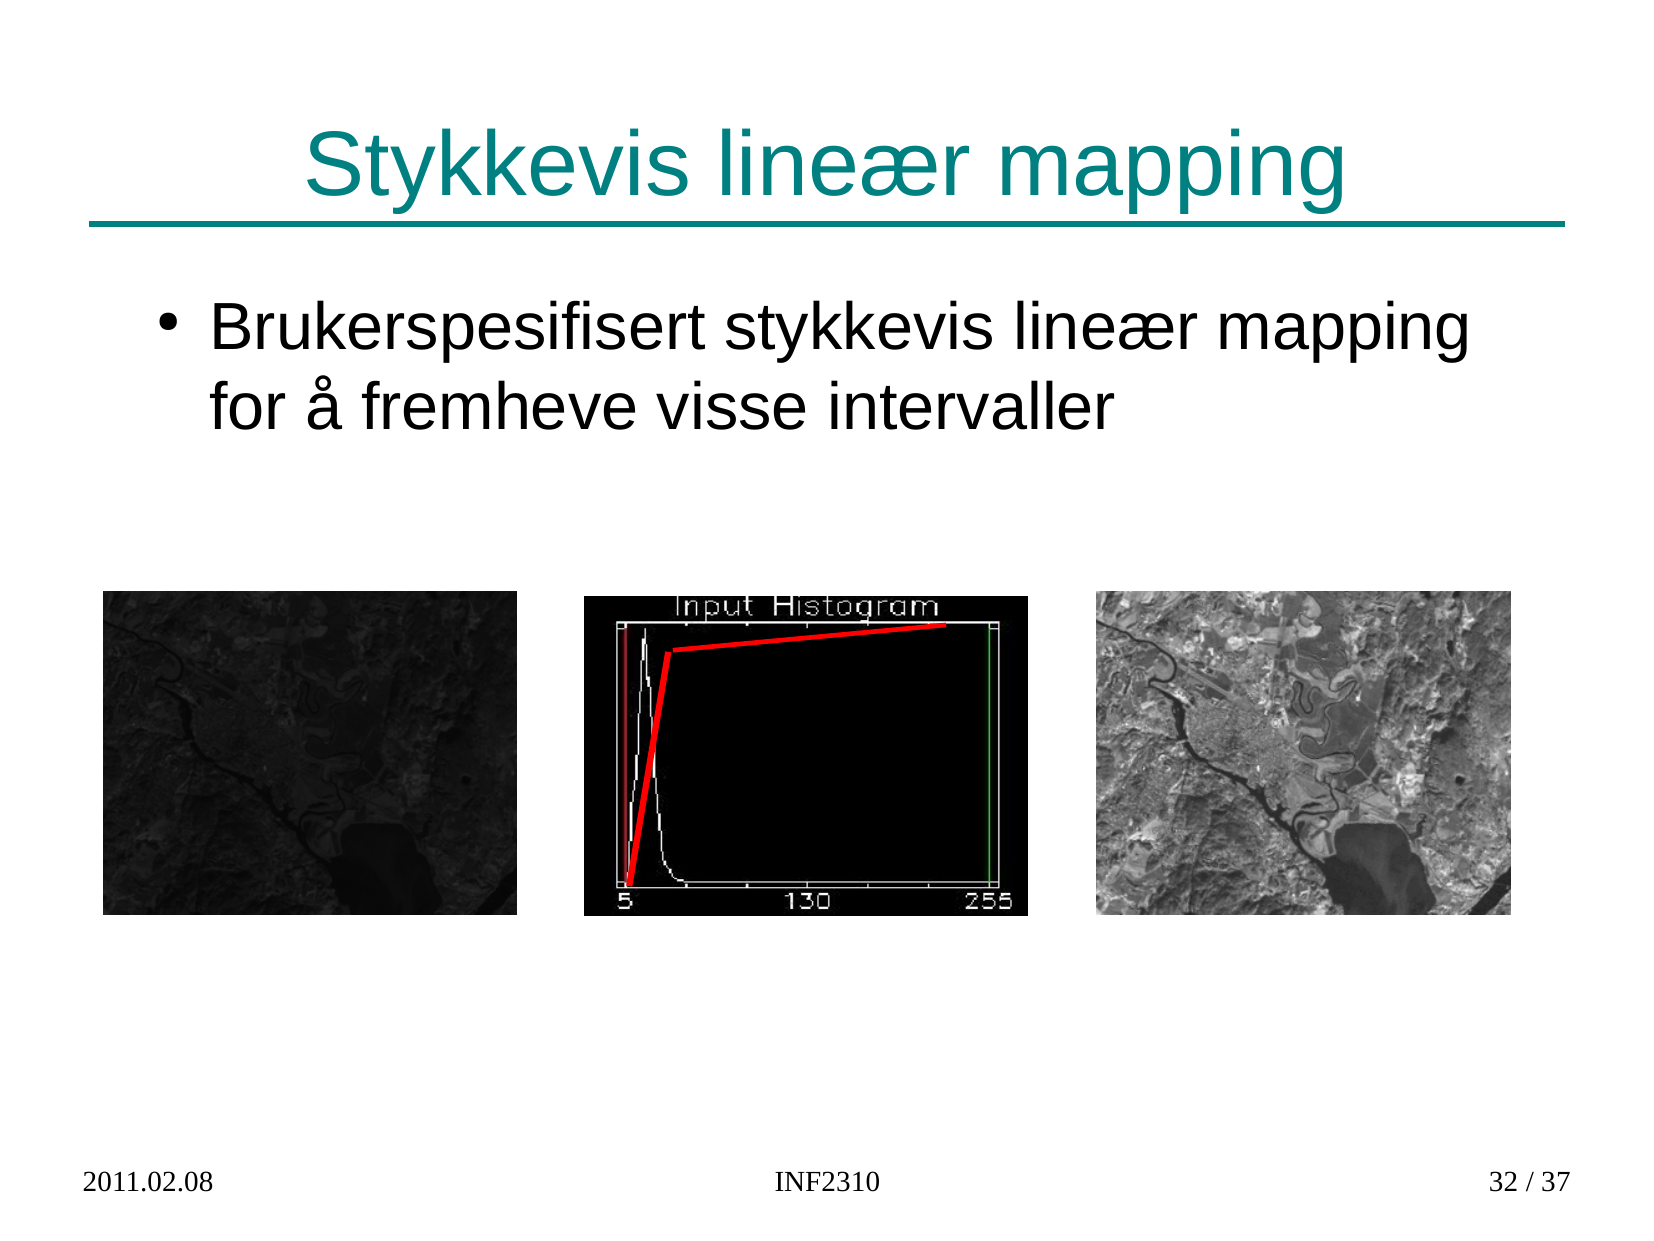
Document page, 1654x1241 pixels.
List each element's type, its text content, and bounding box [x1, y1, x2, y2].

list Brukerspesifisert stykkevis lineær mapping for å fremheve visse intervaller [123, 275, 1530, 1144]
picture [103, 591, 517, 915]
picture [1096, 591, 1511, 915]
title Stykkevis lineær mapping [123, 68, 1530, 249]
